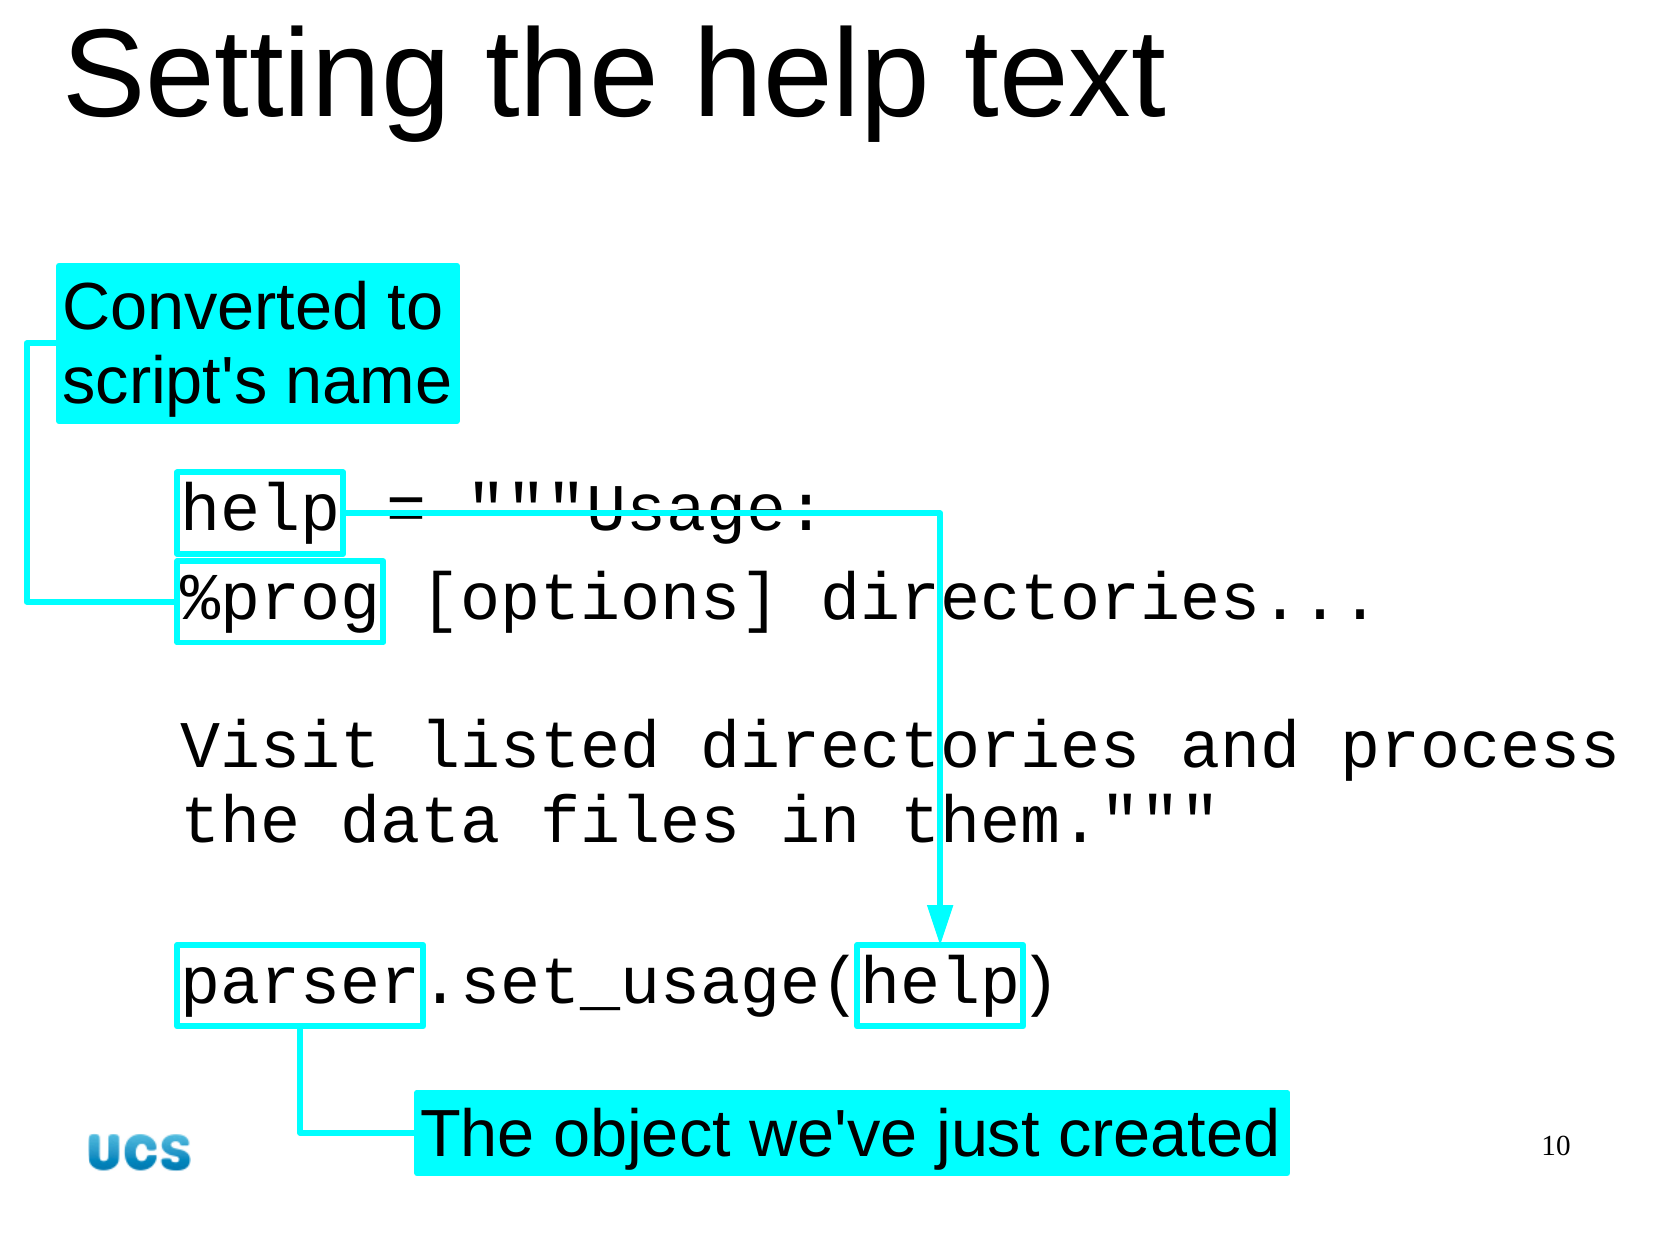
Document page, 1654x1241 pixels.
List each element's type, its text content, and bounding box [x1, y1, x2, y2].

text_box = """Usage: [383, 516, 830, 554]
text_box .set_usage( [417, 944, 854, 1027]
text_box Visit listed directories and process the data files in them.""" [943, 708, 1624, 866]
text_box %prog [177, 561, 384, 643]
text_box = """Usage: [383, 472, 830, 510]
text_box Converted to script's name [59, 265, 457, 422]
text_box ) [1017, 944, 1064, 1027]
text_box parser [177, 944, 417, 1027]
text_box Visit listed directories and process the data files in them.""" [177, 708, 937, 866]
text_box [options] directories... [417, 561, 937, 643]
text_box [options] directories... [943, 561, 1384, 643]
text_box help [857, 944, 1017, 1027]
text_box Setting the help text [59, 0, 1171, 146]
text_box The object we've just created [417, 1092, 1288, 1174]
text_box help [177, 472, 344, 554]
picture [88, 1133, 191, 1172]
